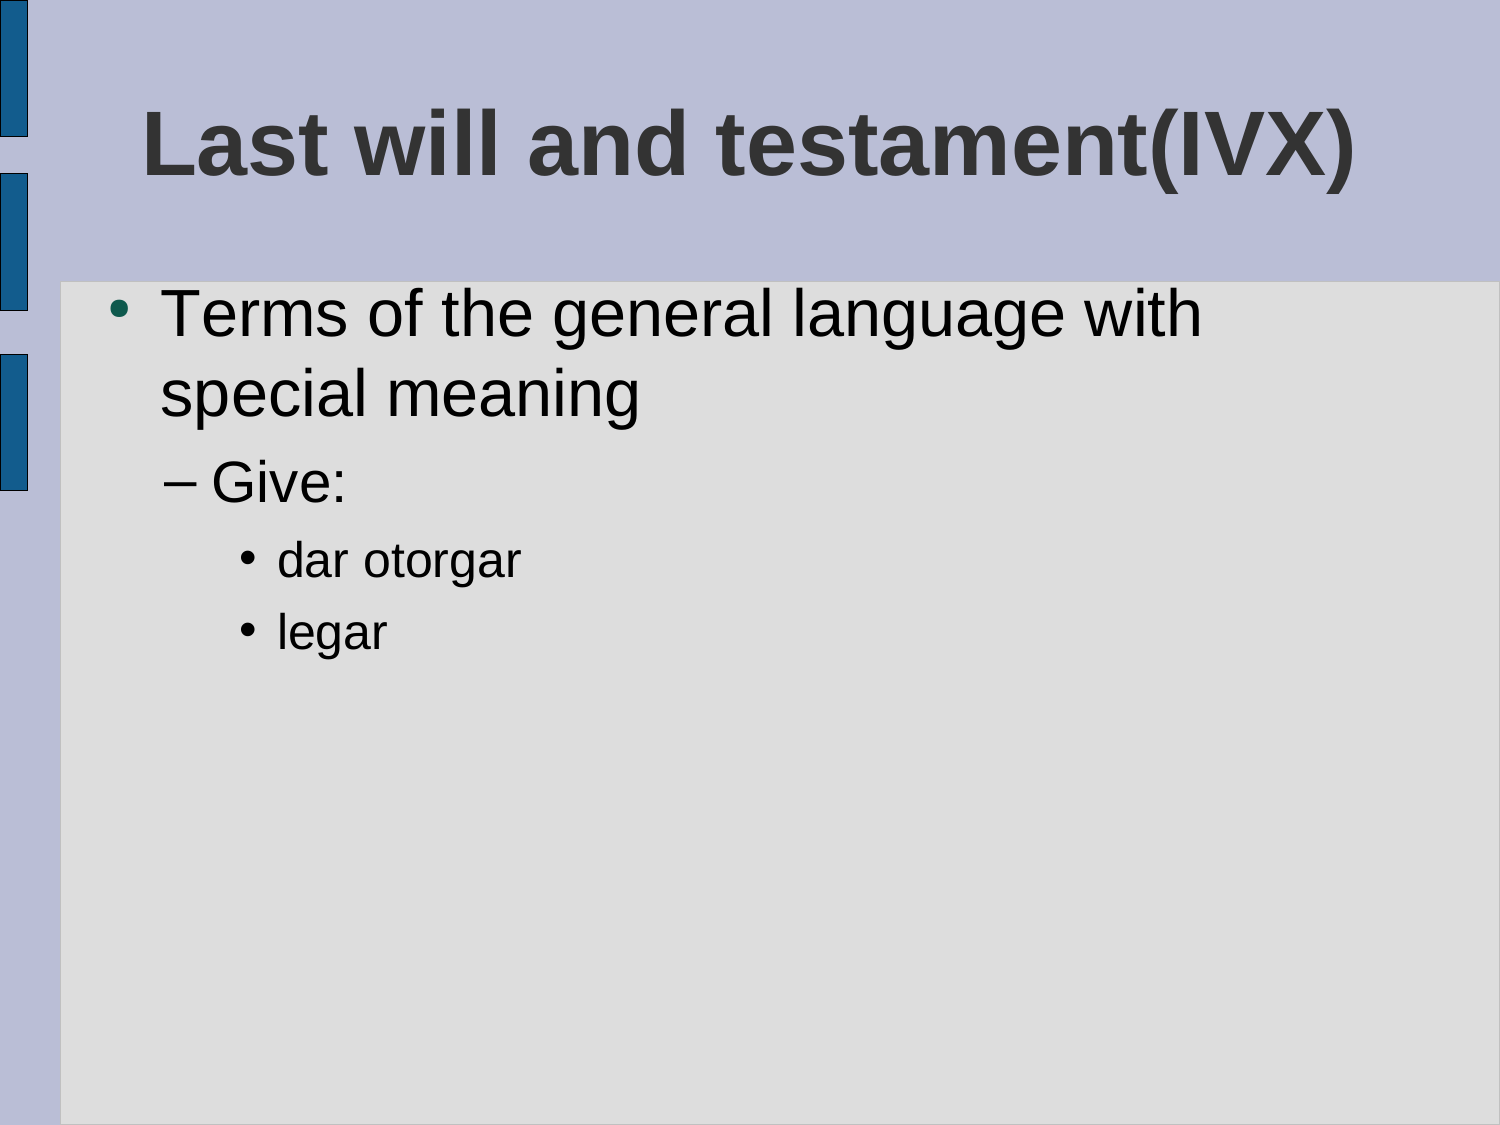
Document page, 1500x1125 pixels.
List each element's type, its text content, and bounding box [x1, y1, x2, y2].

list Terms of the general language with special meaning Give: dar otorgar legar [75, 262, 1426, 1006]
title Last will and testament(IVX) [75, 45, 1426, 233]
